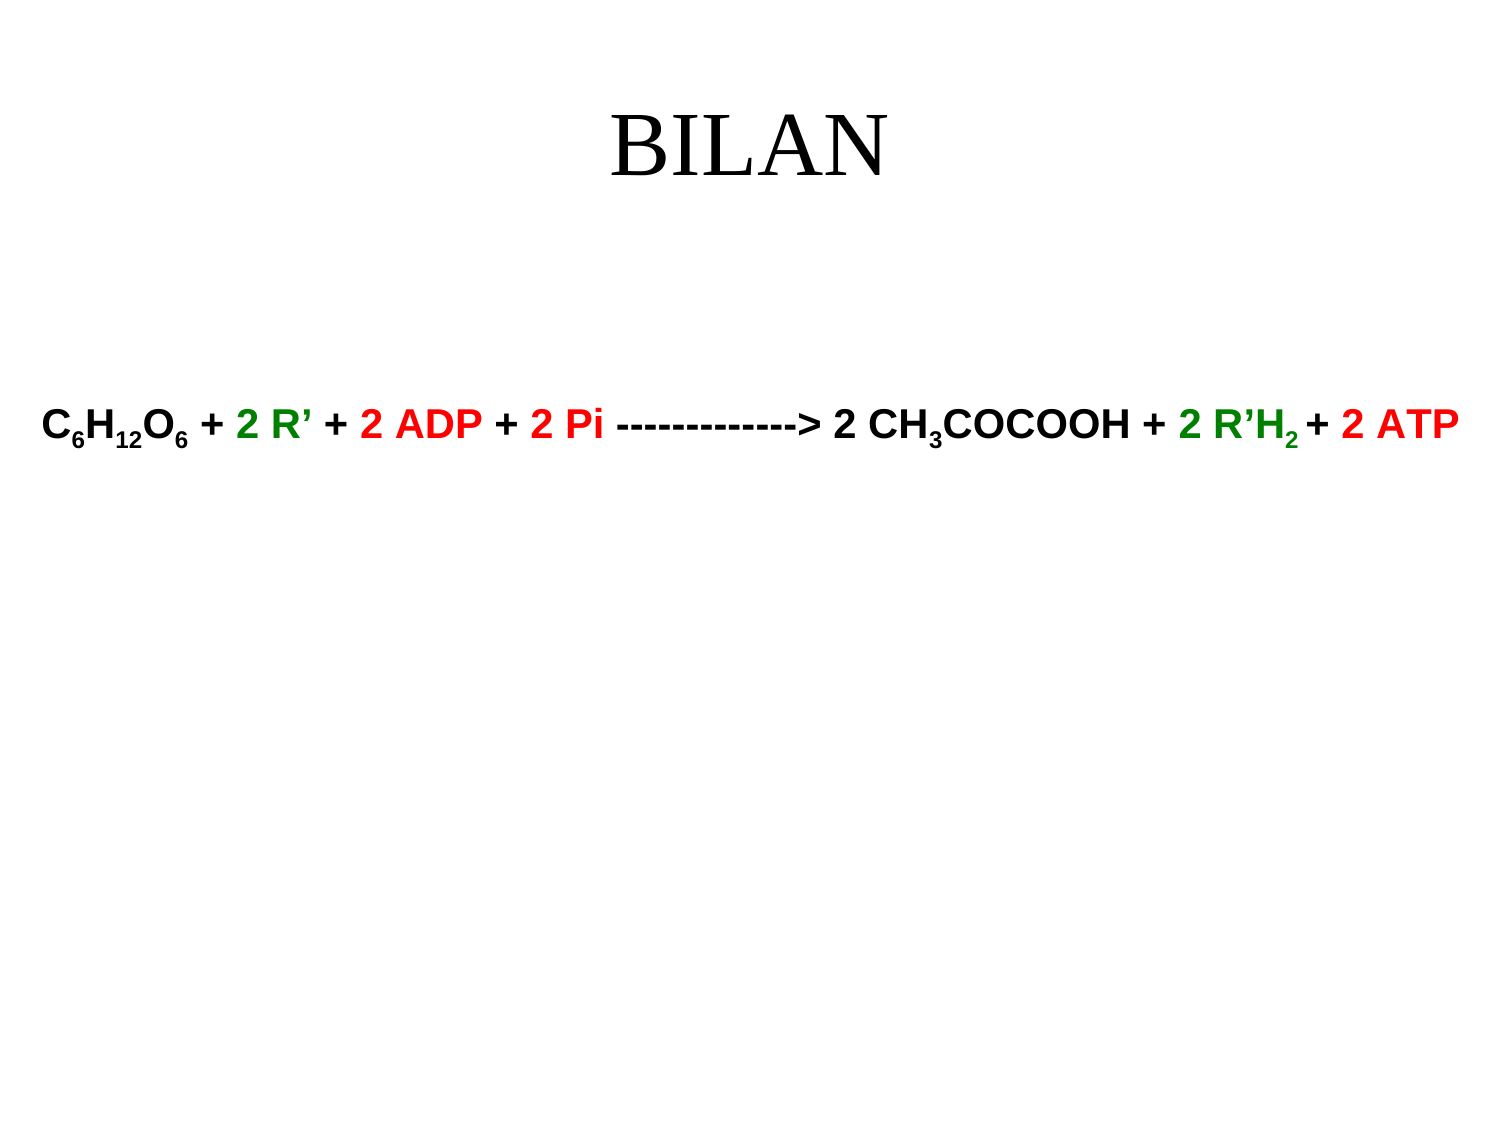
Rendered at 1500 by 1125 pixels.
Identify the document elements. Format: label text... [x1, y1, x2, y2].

text_box C6H12O6 + 2 R’ + 2 ADP + 2 Pi -------------> 2 CH3COCOOH + 2 R’H2 + 2 ATP [26, 389, 1475, 462]
text_box BILAN [75, 76, 1426, 202]
